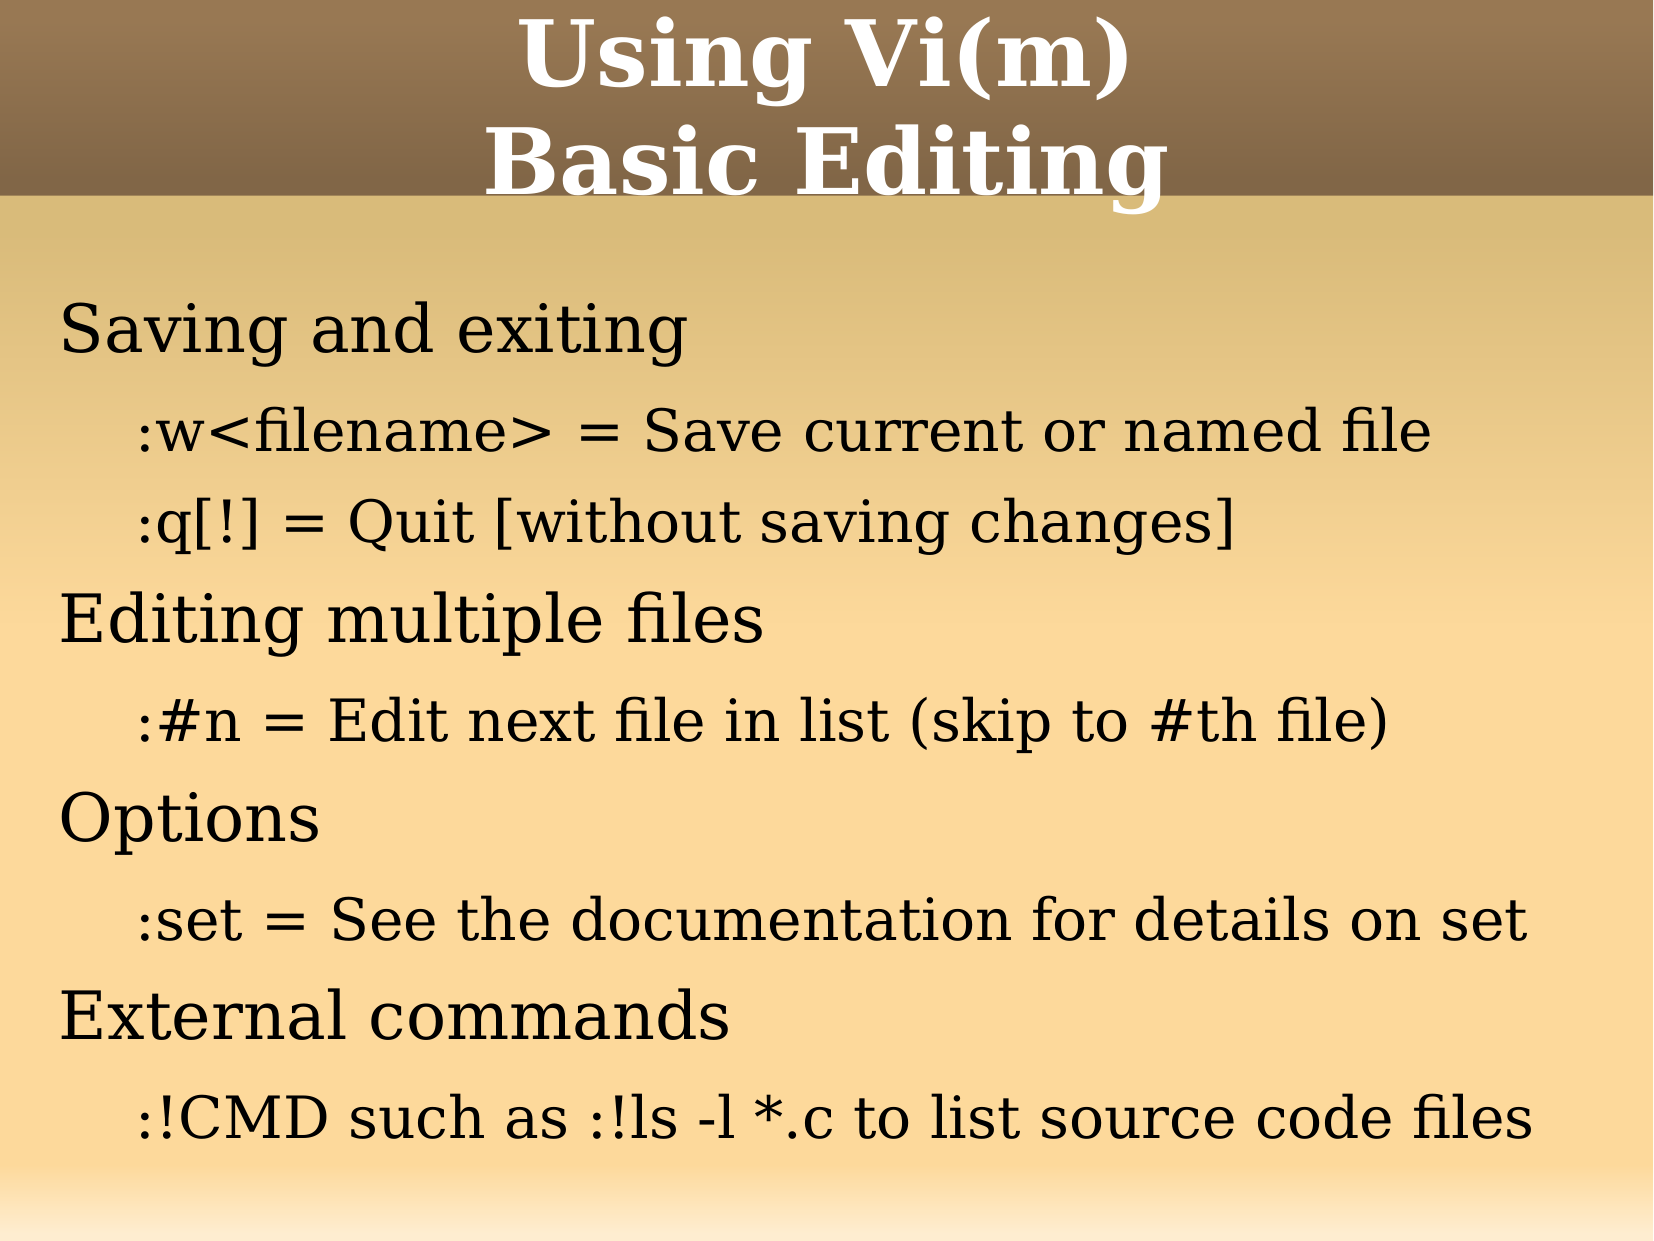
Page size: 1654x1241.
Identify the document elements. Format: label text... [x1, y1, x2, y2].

list Saving and exiting :w<filename> = Save current or named file :q[!] = Quit [without saving changes] Editing multiple files :#n = Edit next file in list (skip to #th file) Options :set = See the documentation for details on set External commands :!CMD such as :!ls -l *.c to list source code files [41, 290, 1612, 1153]
title Using Vi(m) Basic Editing [82, 0, 1571, 217]
picture [0, 0, 1654, 1241]
